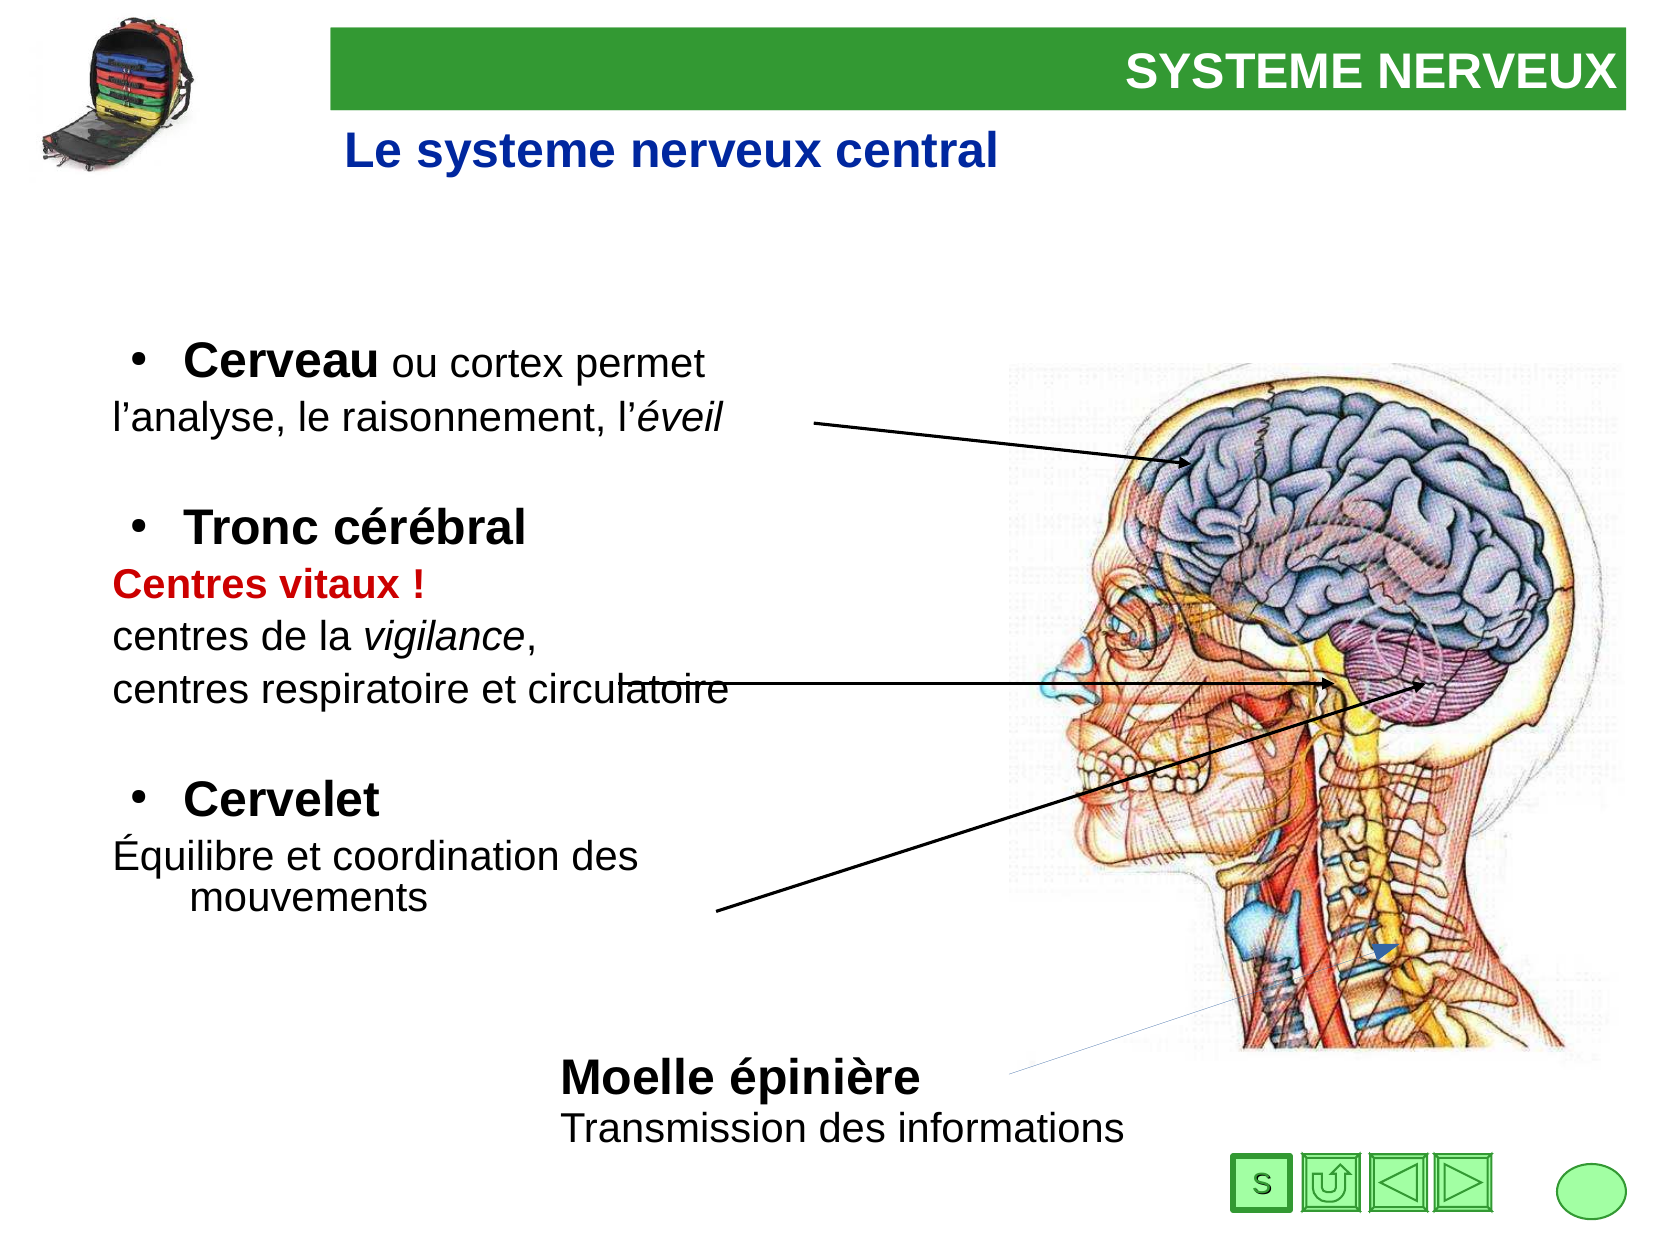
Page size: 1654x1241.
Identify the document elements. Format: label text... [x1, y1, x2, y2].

text_box Moelle épinière Transmission des informations [545, 1041, 1203, 1173]
list Cerveau ou cortex permet l’analyse, le raisonnement, l’éveil Tronc cérébral Centres vitaux ! centres de la vigilance, centres respiratoire et circulatoire Cervelet Équilibre et coordination des mouvements [97, 330, 879, 1042]
picture [1009, 363, 1625, 1075]
title Le systeme nerveux central [329, 110, 1625, 194]
text_box [1556, 1163, 1626, 1220]
picture [29, 5, 201, 183]
text_box [330, 27, 1626, 111]
title SYSTEME NERVEUX [331, 35, 1619, 107]
